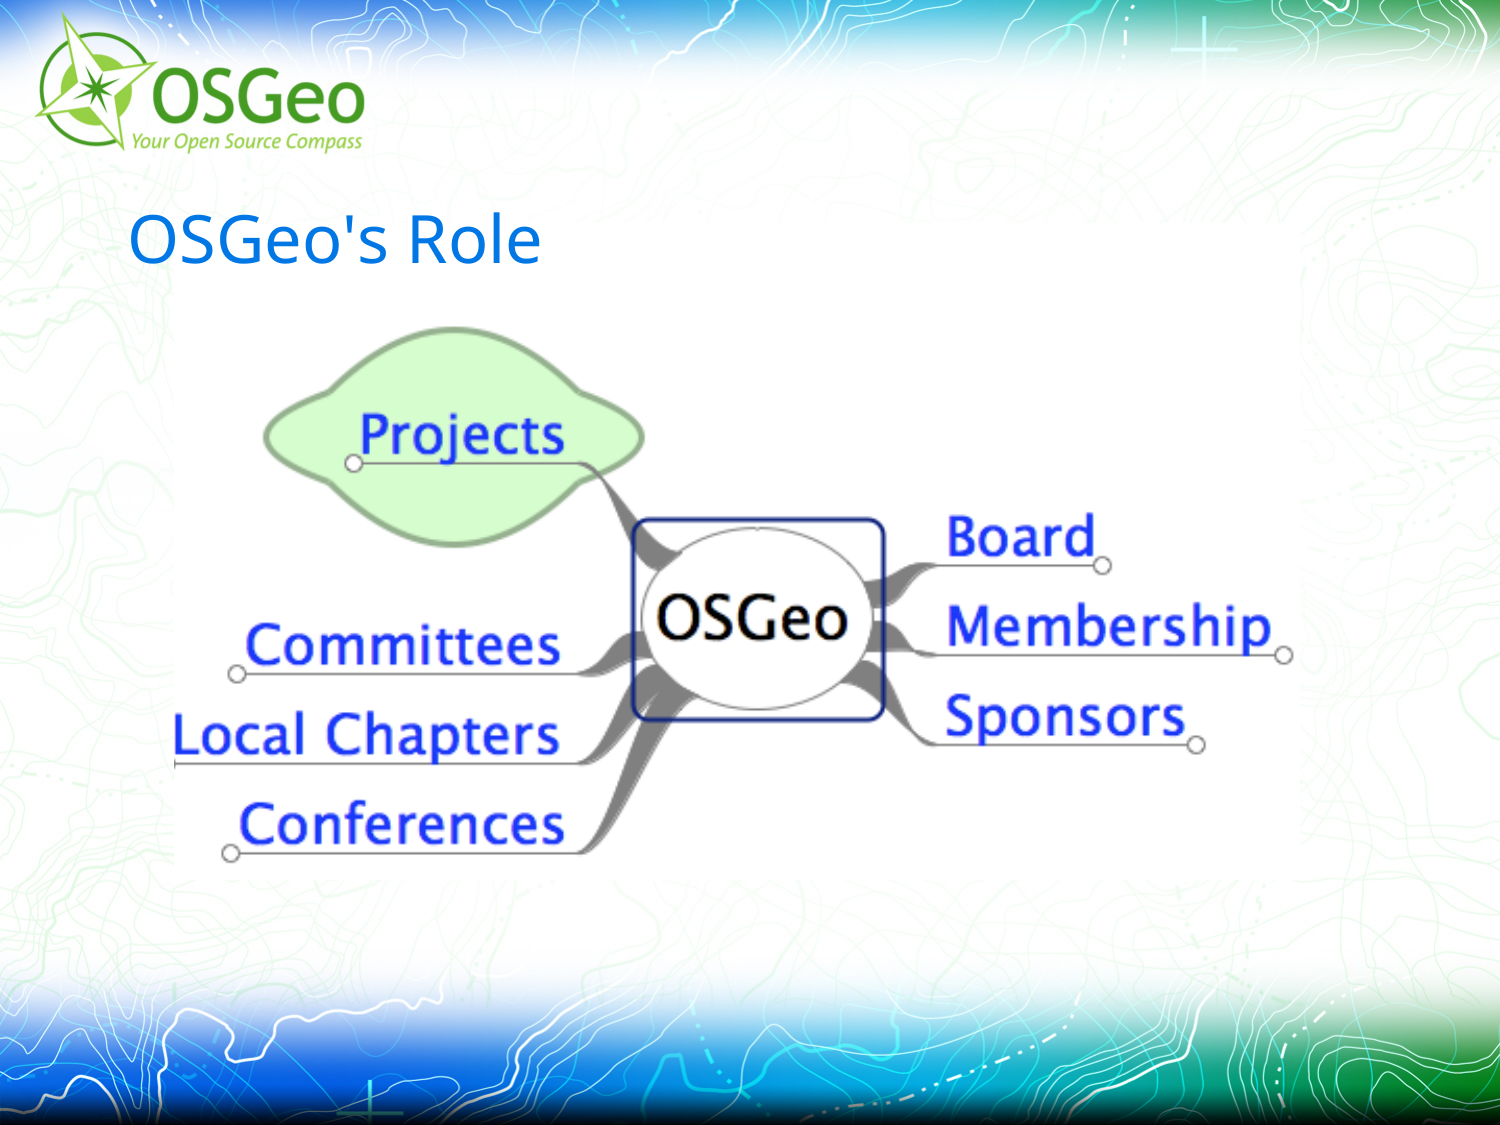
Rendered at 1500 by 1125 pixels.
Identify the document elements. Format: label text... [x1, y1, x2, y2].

picture [0, 0, 1500, 1125]
title OSGeo's Role [112, 187, 1388, 288]
